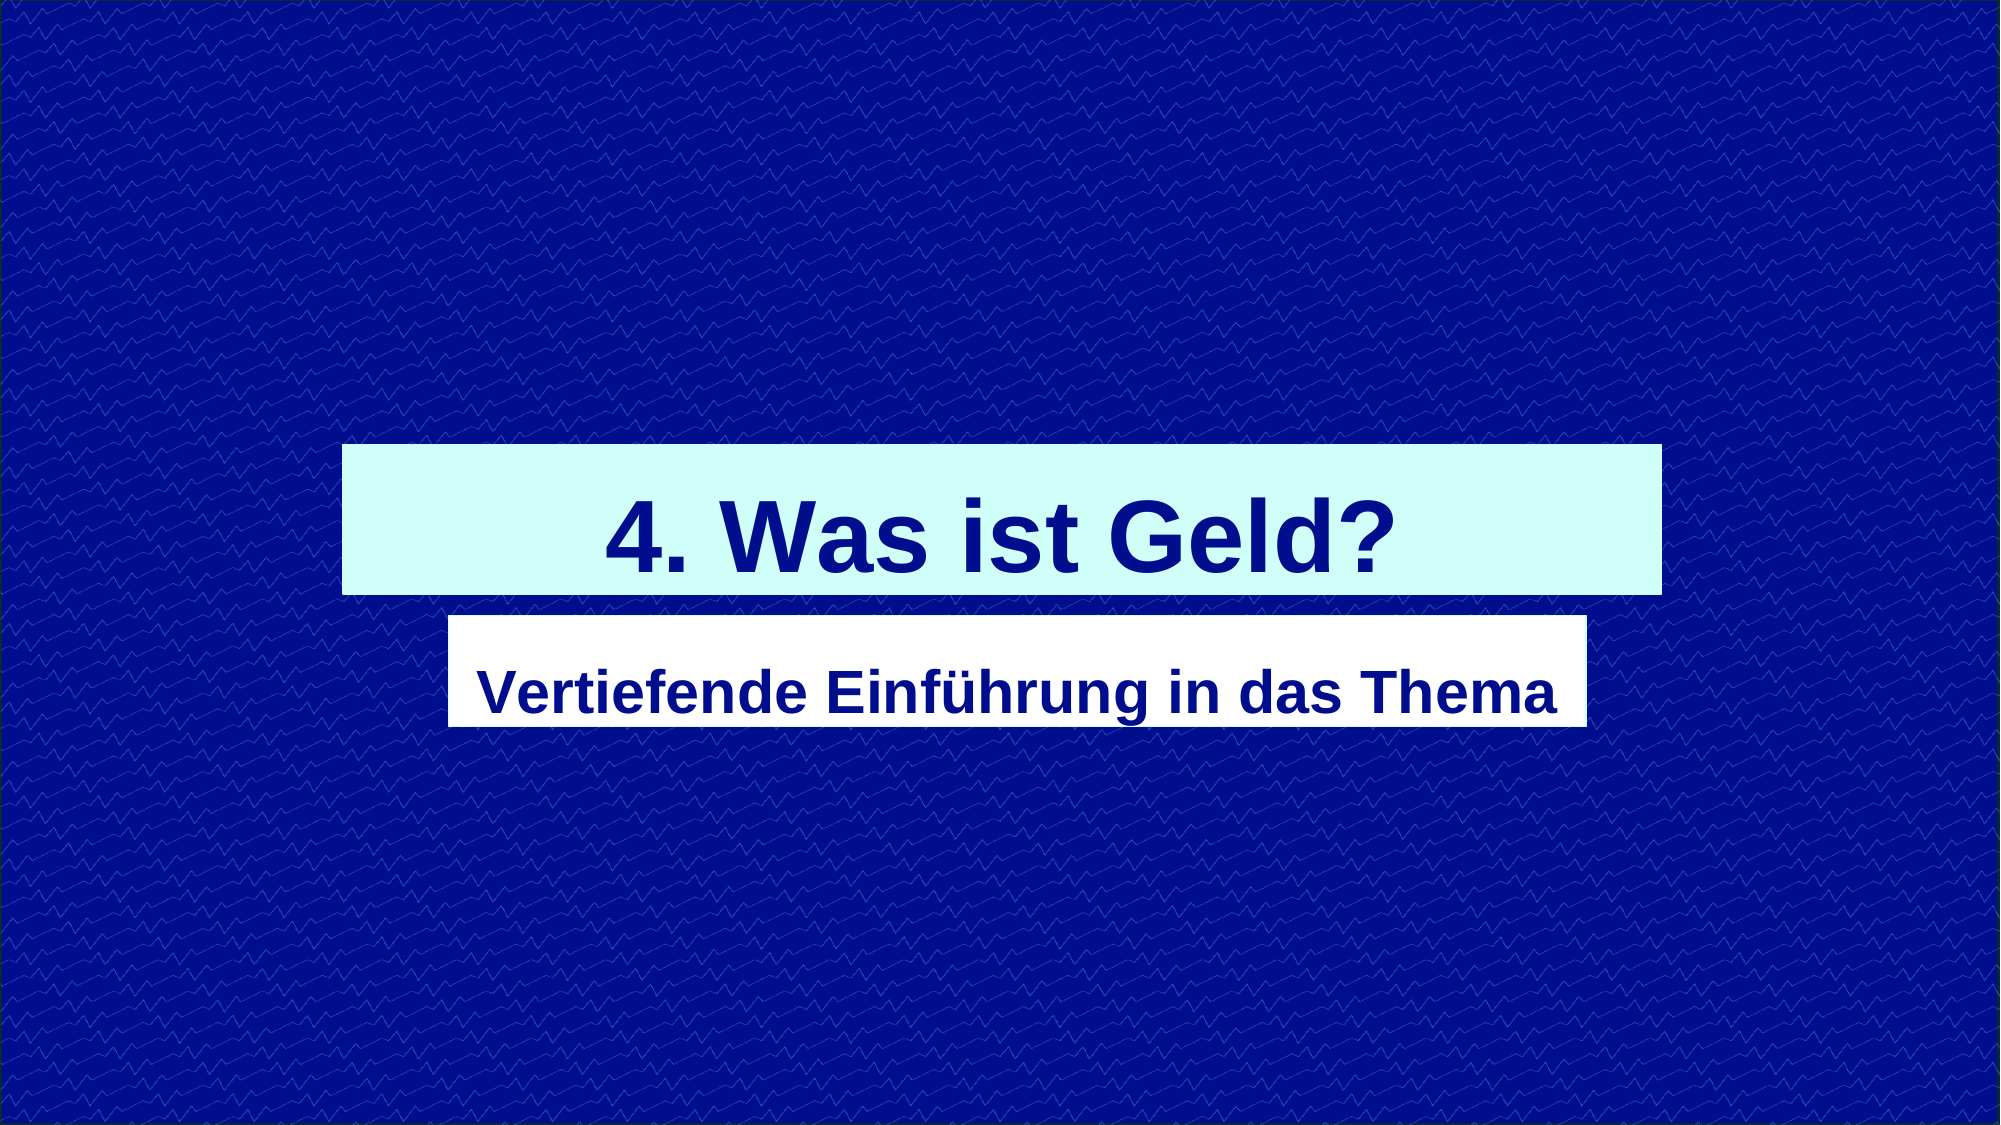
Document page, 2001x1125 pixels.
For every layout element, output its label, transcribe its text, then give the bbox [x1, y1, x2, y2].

text_box [0, 0, 2000, 1125]
text_box 4. Was ist Geld? [342, 444, 1662, 594]
text_box Vertiefende Einführung in das Thema [448, 615, 1586, 727]
